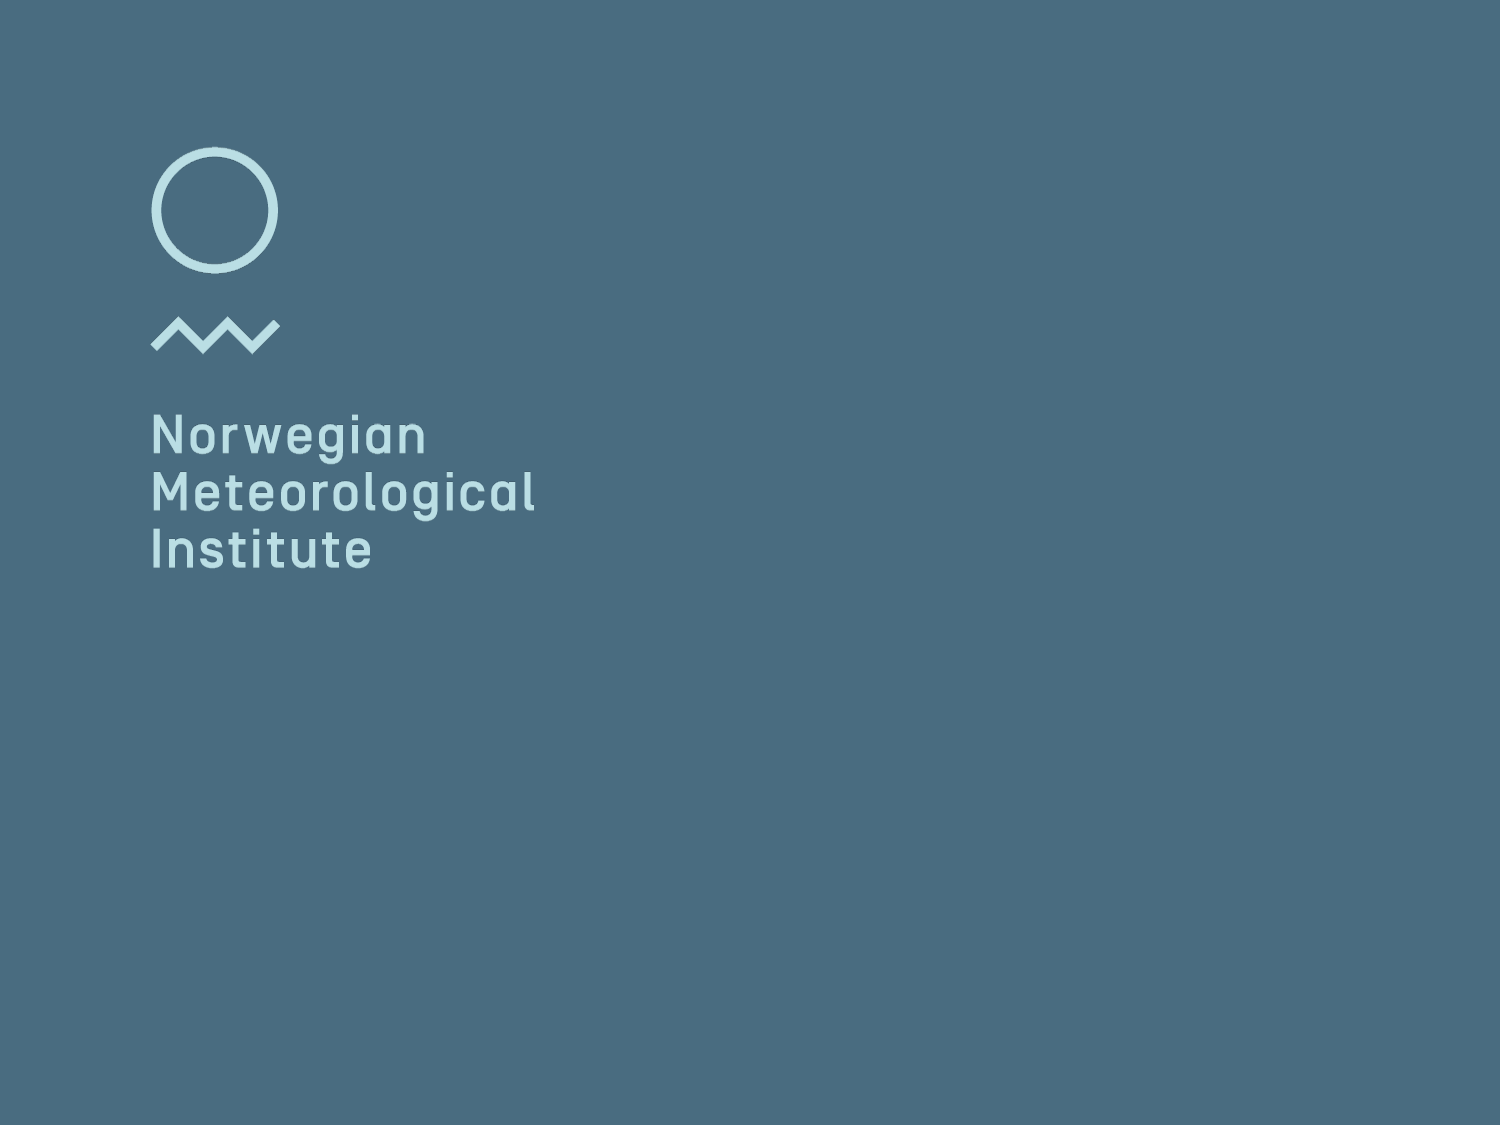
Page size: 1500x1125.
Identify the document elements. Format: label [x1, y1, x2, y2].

picture [0, 0, 575, 609]
